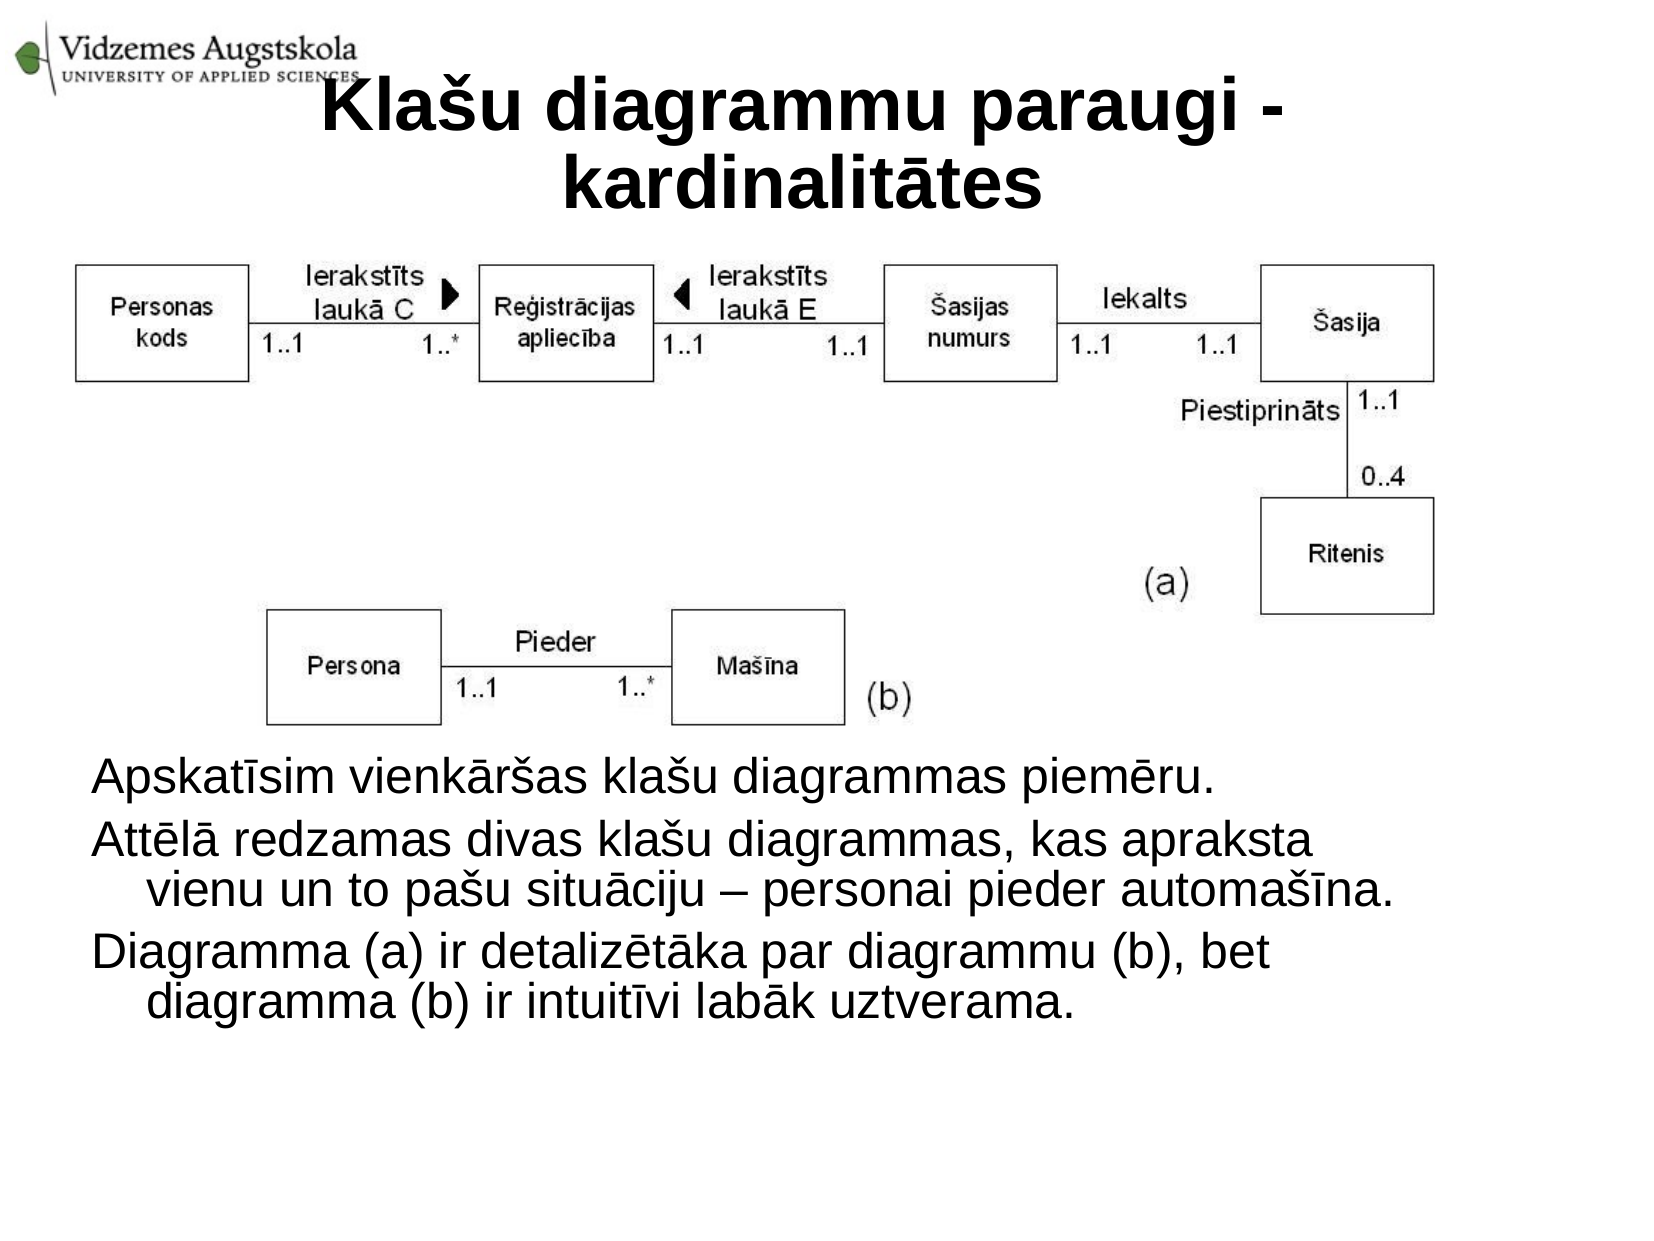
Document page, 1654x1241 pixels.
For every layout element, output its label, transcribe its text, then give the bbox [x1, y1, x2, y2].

title Klašu diagrammu paraugi - kardinalitātes [94, 64, 1512, 227]
picture [5, 2, 368, 113]
list Apskatīsim vienkāršas klašu diagrammas piemēru. Attēlā redzamas divas klašu diagrammas, kas apraksta vienu un to pašu situāciju – personai pieder automašīna. Diagramma (a) ir detalizētāka par diagrammu (b), bet diagramma (b) ir intuitīvi labāk uztverama. [76, 745, 1427, 1106]
picture [64, 249, 1453, 737]
